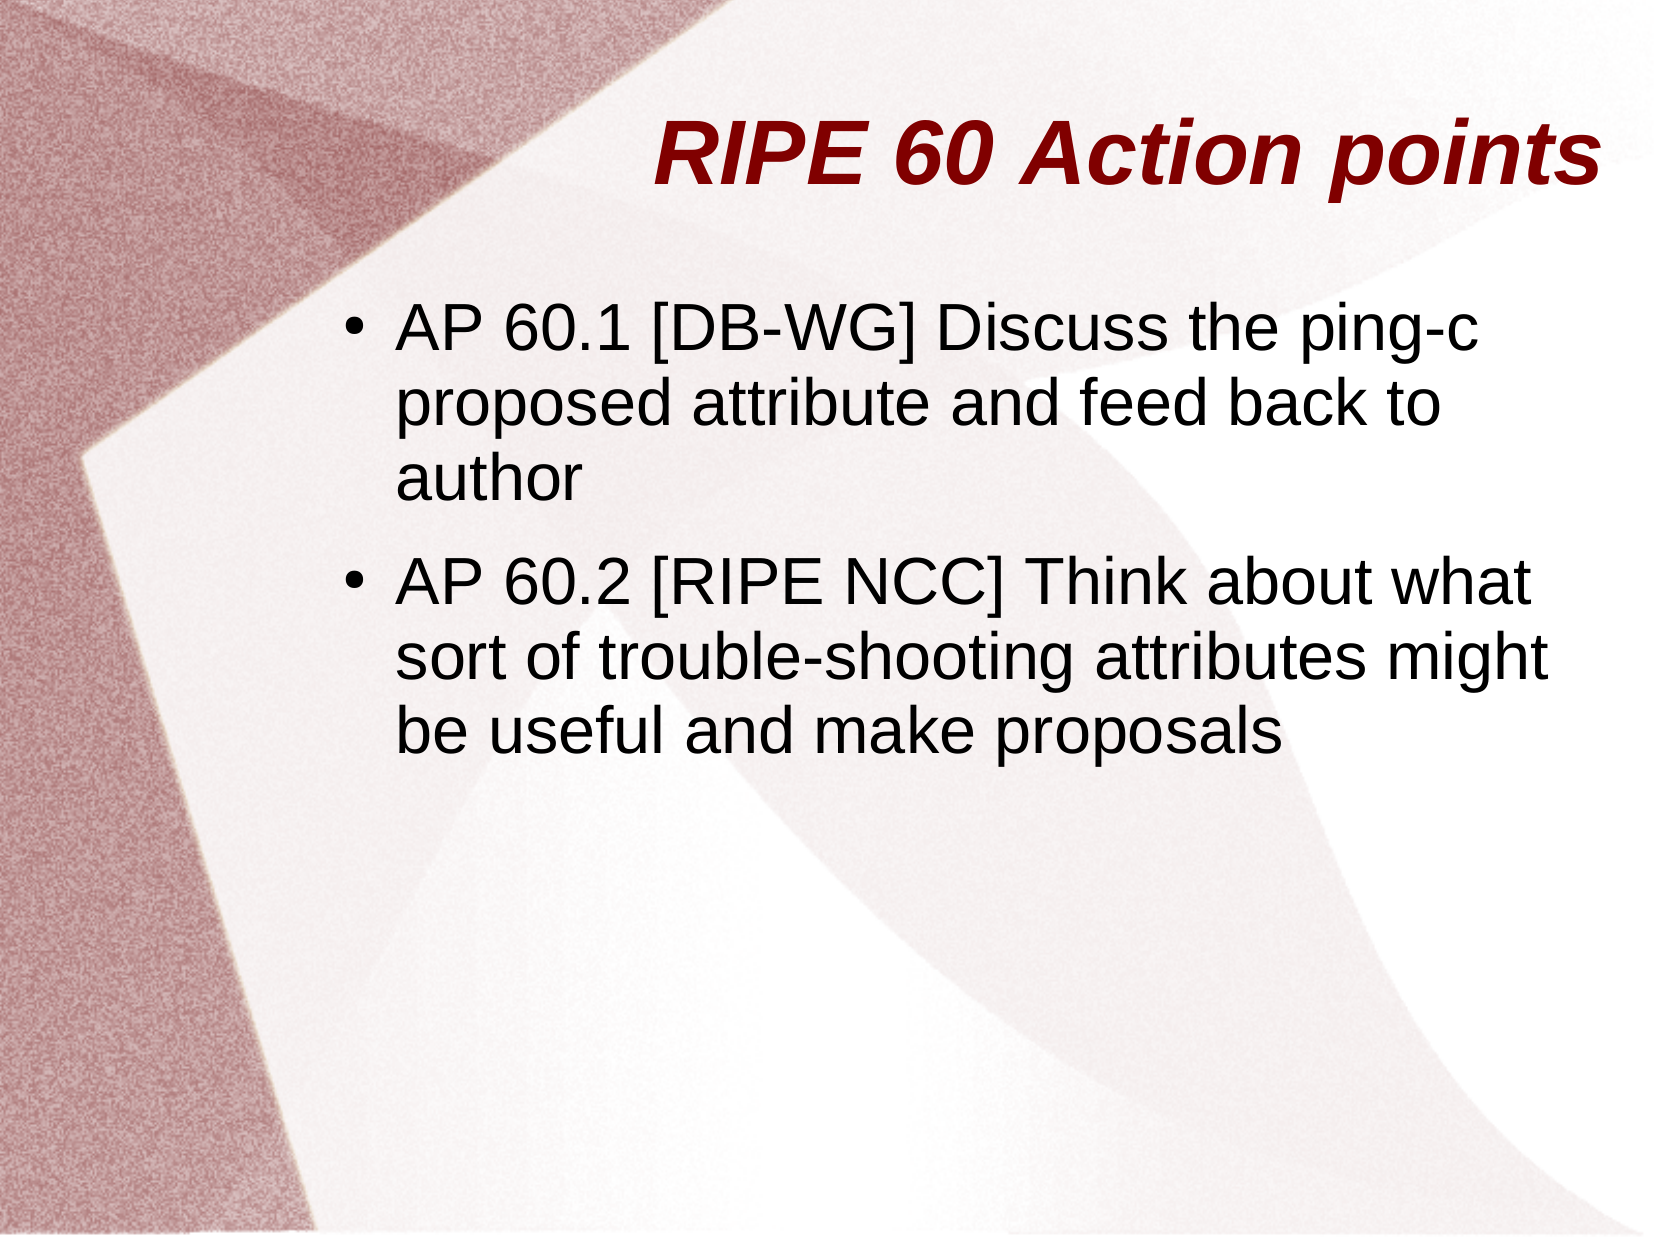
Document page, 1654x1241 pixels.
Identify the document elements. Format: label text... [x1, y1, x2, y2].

picture [0, 0, 1654, 1241]
list AP 60.1 [DB-WG] Discuss the ping-c proposed attribute and feed back to author AP 60.2 [RIPE NCC] Think about what sort of trouble-shooting attributes might be useful and make proposals [324, 290, 1601, 901]
title RIPE 60 Action points [596, 56, 1607, 250]
